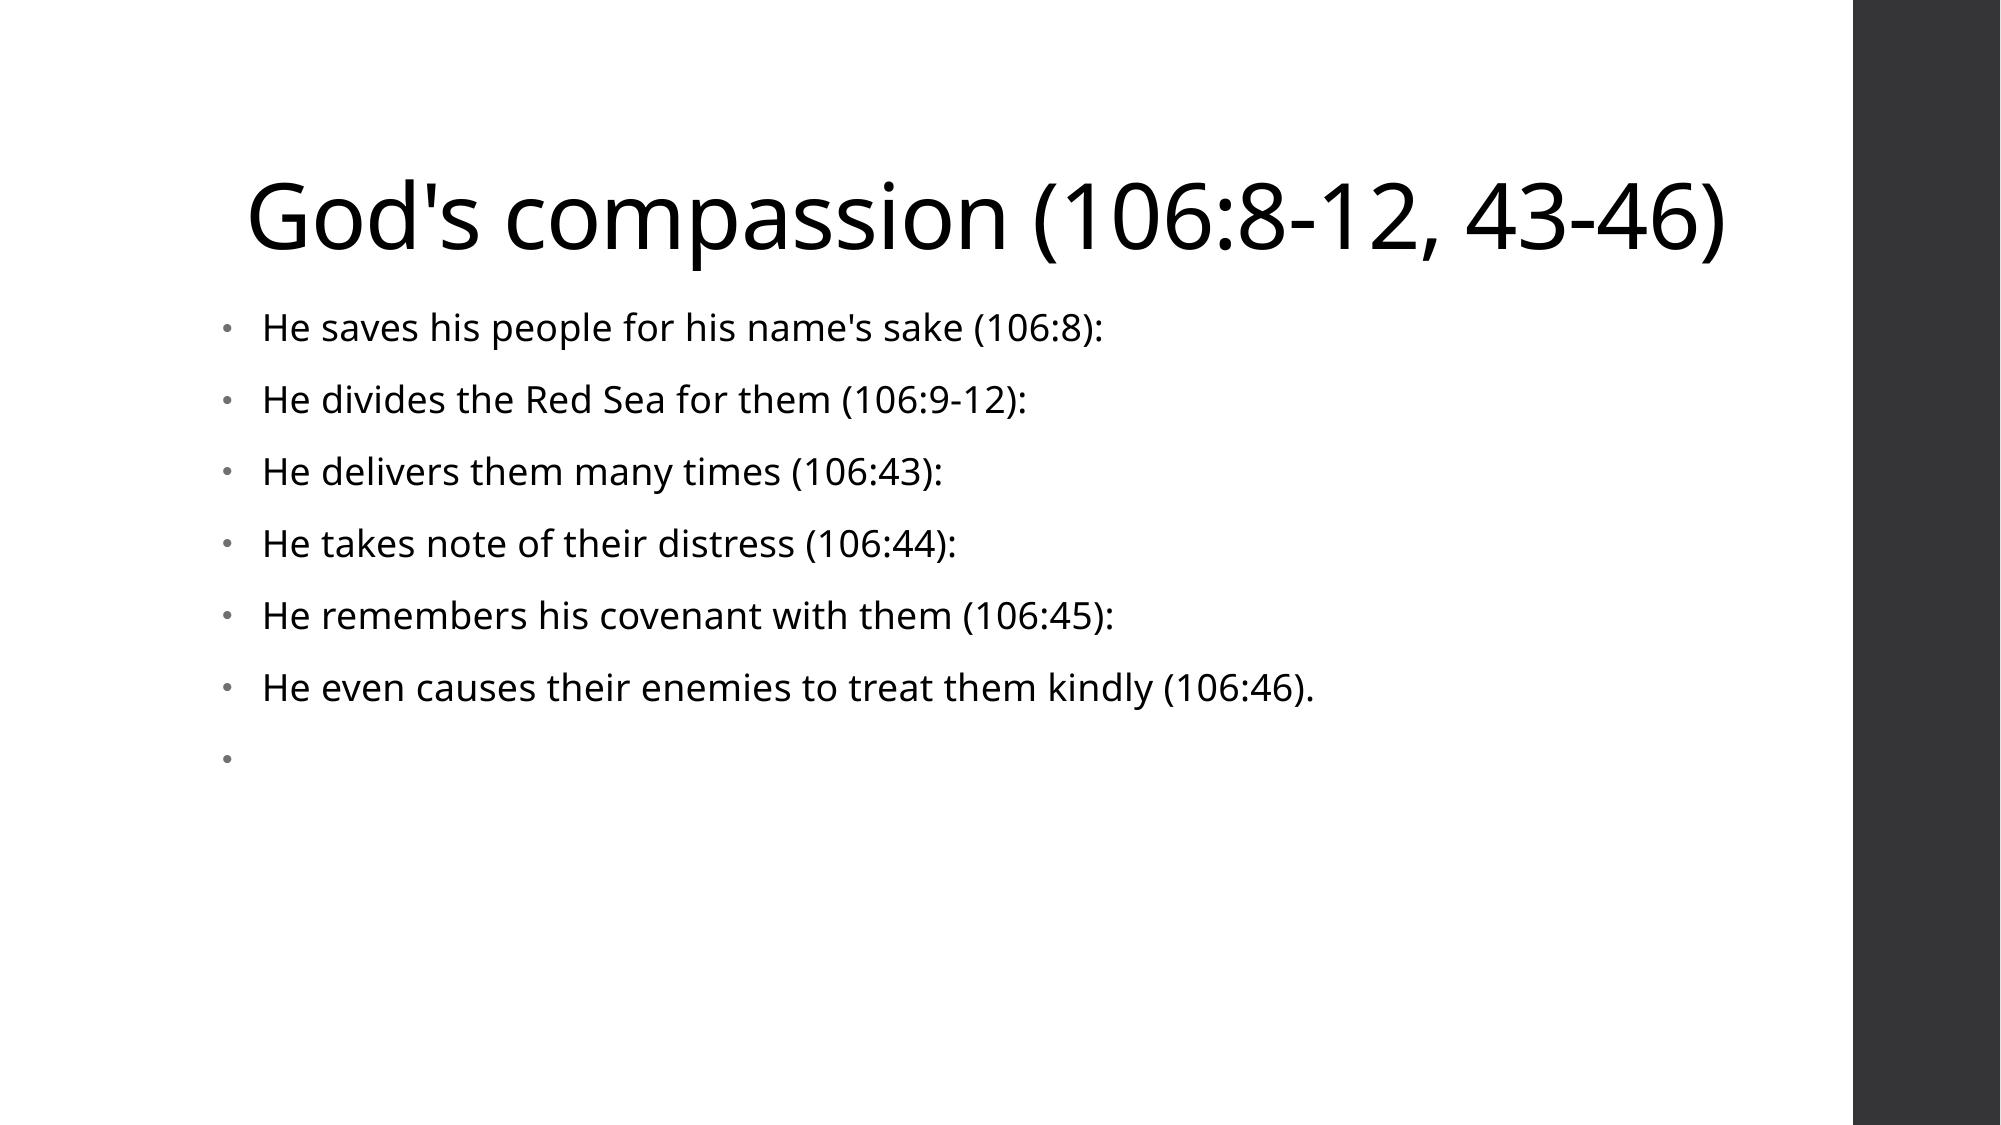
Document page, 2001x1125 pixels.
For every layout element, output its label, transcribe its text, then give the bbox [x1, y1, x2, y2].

list He saves his people for his name's sake (106:8): He divides the Red Sea for them (106:9-12): He delivers them many times (106:43): He takes note of their distress (106:44): He remembers his covenant with them (106:45): He even causes their enemies to treat them kindly (106:46). [206, 299, 1617, 1014]
title God's compassion (106:8-12, 43-46) [206, 60, 1797, 278]
